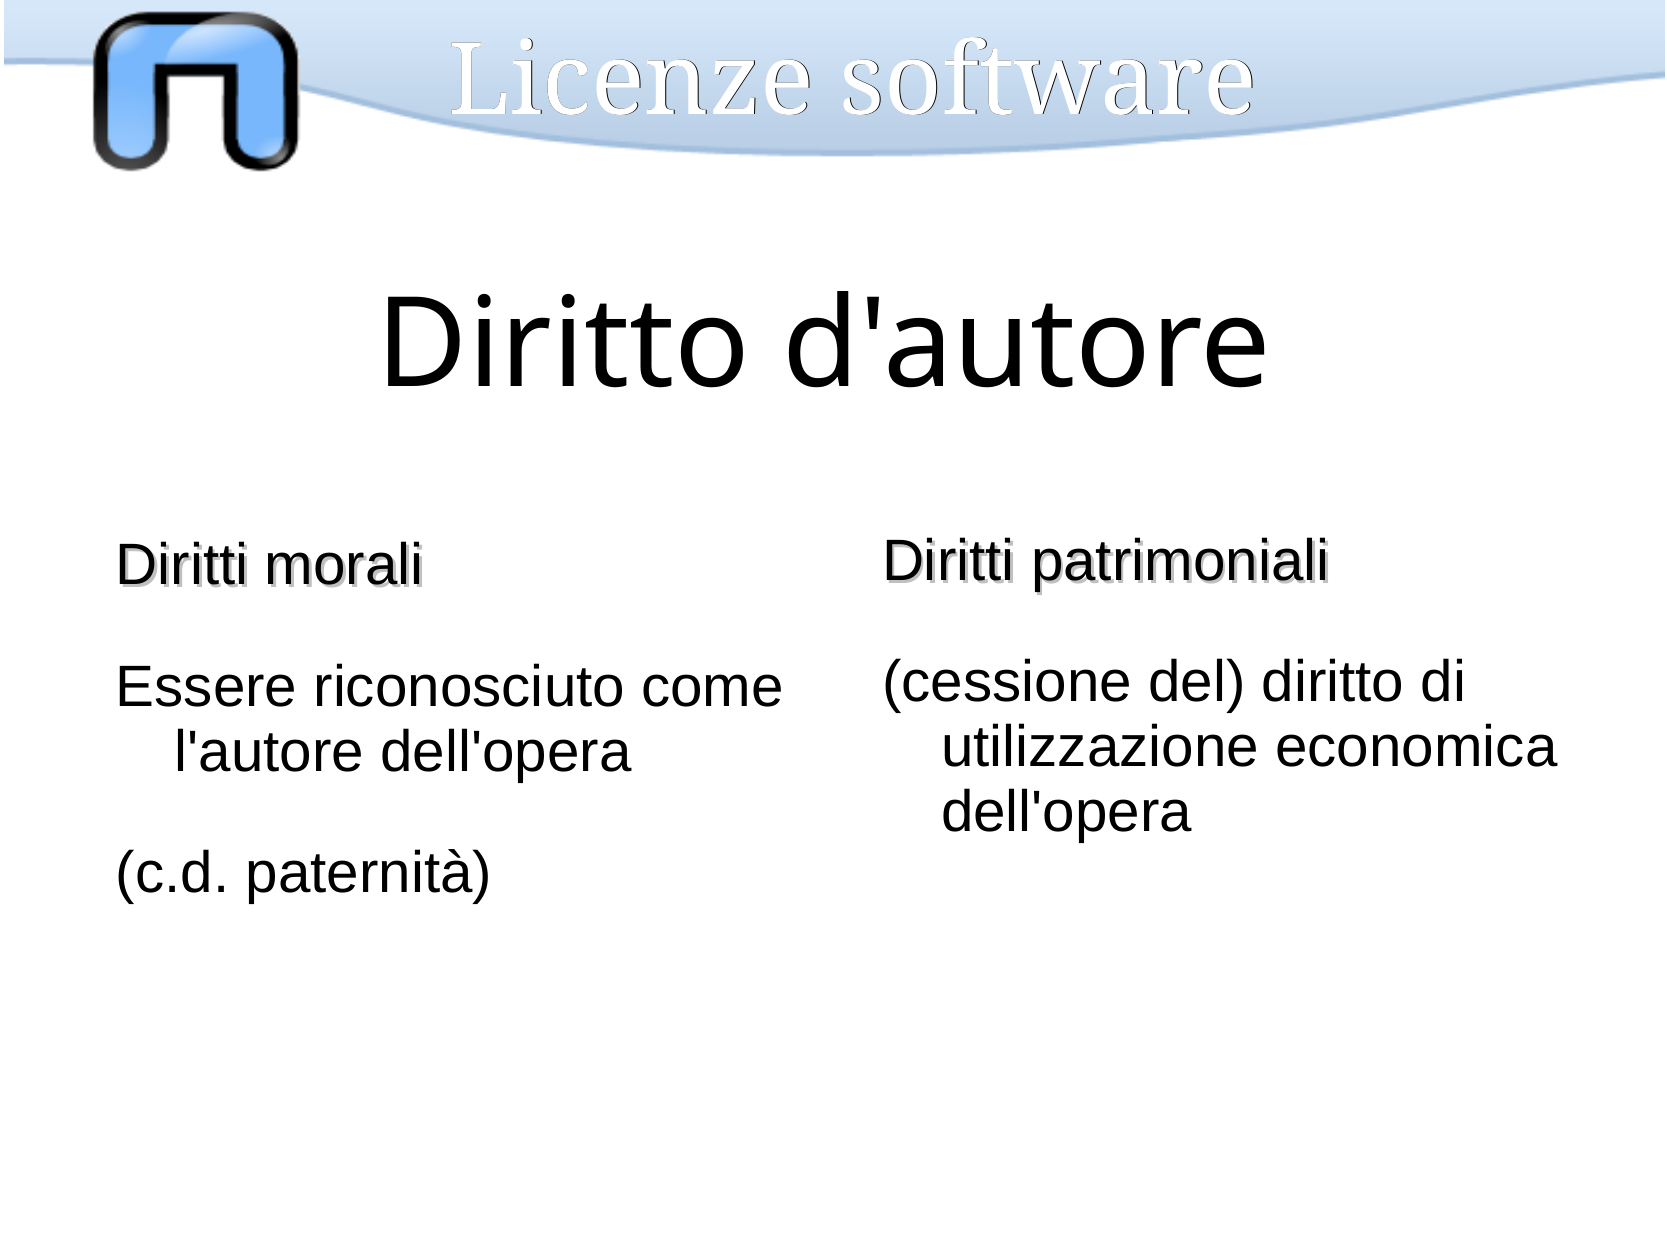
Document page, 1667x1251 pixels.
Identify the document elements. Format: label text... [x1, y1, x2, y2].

title Diritto d'autore [74, 240, 1575, 435]
list Diritti morali Essere riconosciuto come l'autore dell'opera (c.d. paternità) [74, 396, 807, 1207]
list Diritti patrimoniali (cessione del) diritto di utilizzazione economica dell'opera [840, 392, 1573, 1203]
picture [0, 0, 1667, 1251]
text_box Licenze software [407, 0, 1443, 168]
